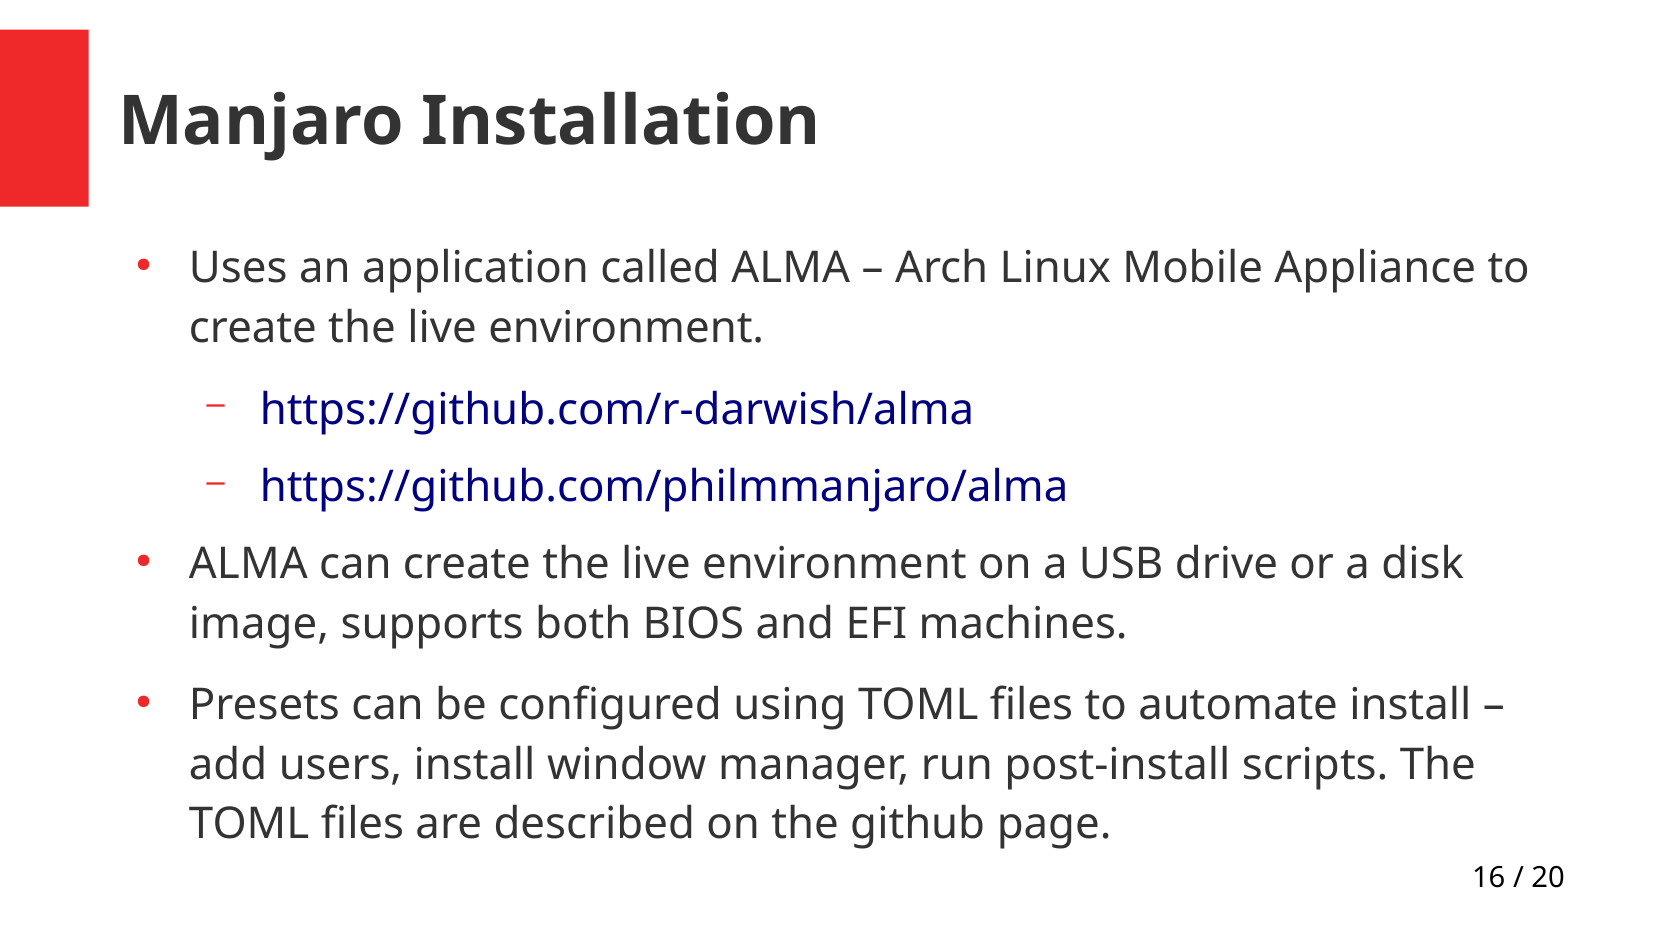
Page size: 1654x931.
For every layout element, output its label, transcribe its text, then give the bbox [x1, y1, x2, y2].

title Manjaro Installation [118, 29, 1595, 207]
list Uses an application called ALMA – Arch Linux Mobile Appliance to create the live environment. https://github.com/r-darwish/alma https://github.com/philmmanjaro/alma ALMA can create the live environment on a USB drive or a disk image, supports both BIOS and EFI machines. Presets can be configured using TOML files to automate install – add users, install window manager, run post-install scripts. The TOML files are described on the github page. [118, 236, 1595, 798]
